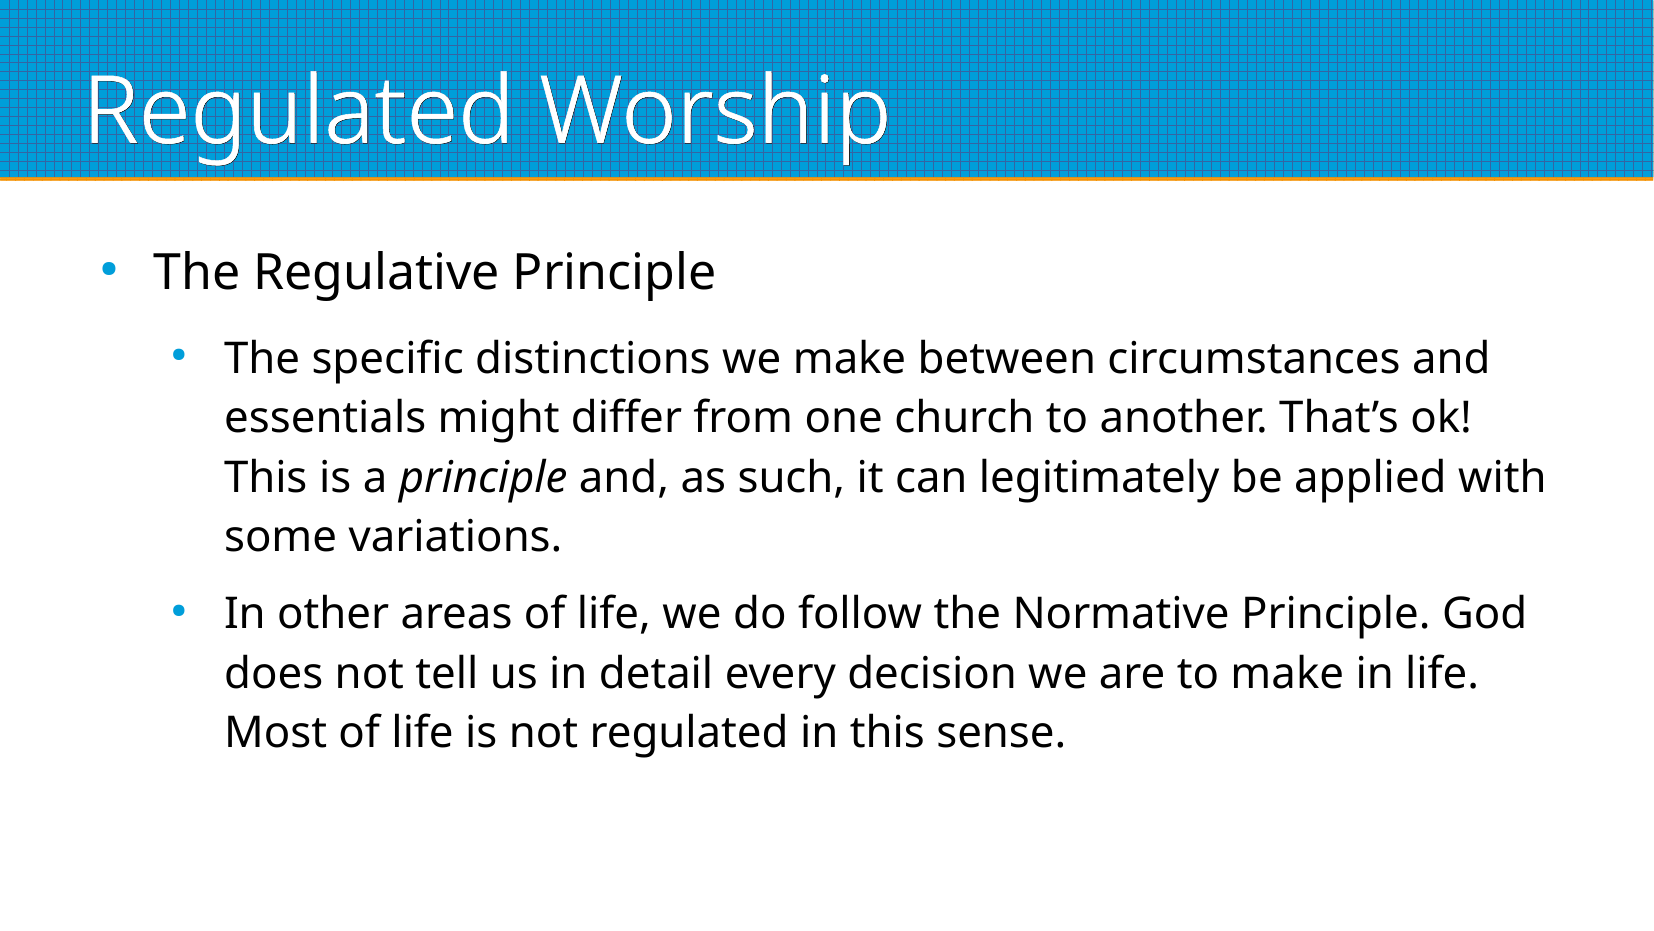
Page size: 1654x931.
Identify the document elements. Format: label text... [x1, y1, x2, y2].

title Regulated Worship [82, 14, 1571, 171]
list The Regulative Principle The specific distinctions we make between circumstances and essentials might differ from one church to another. That’s ok! This is a principle and, as such, it can legitimately be applied with some variations. In other areas of life, we do follow the Normative Principle. God does not tell us in detail every decision we are to make in life. Most of life is not regulated in this sense. [82, 236, 1563, 901]
